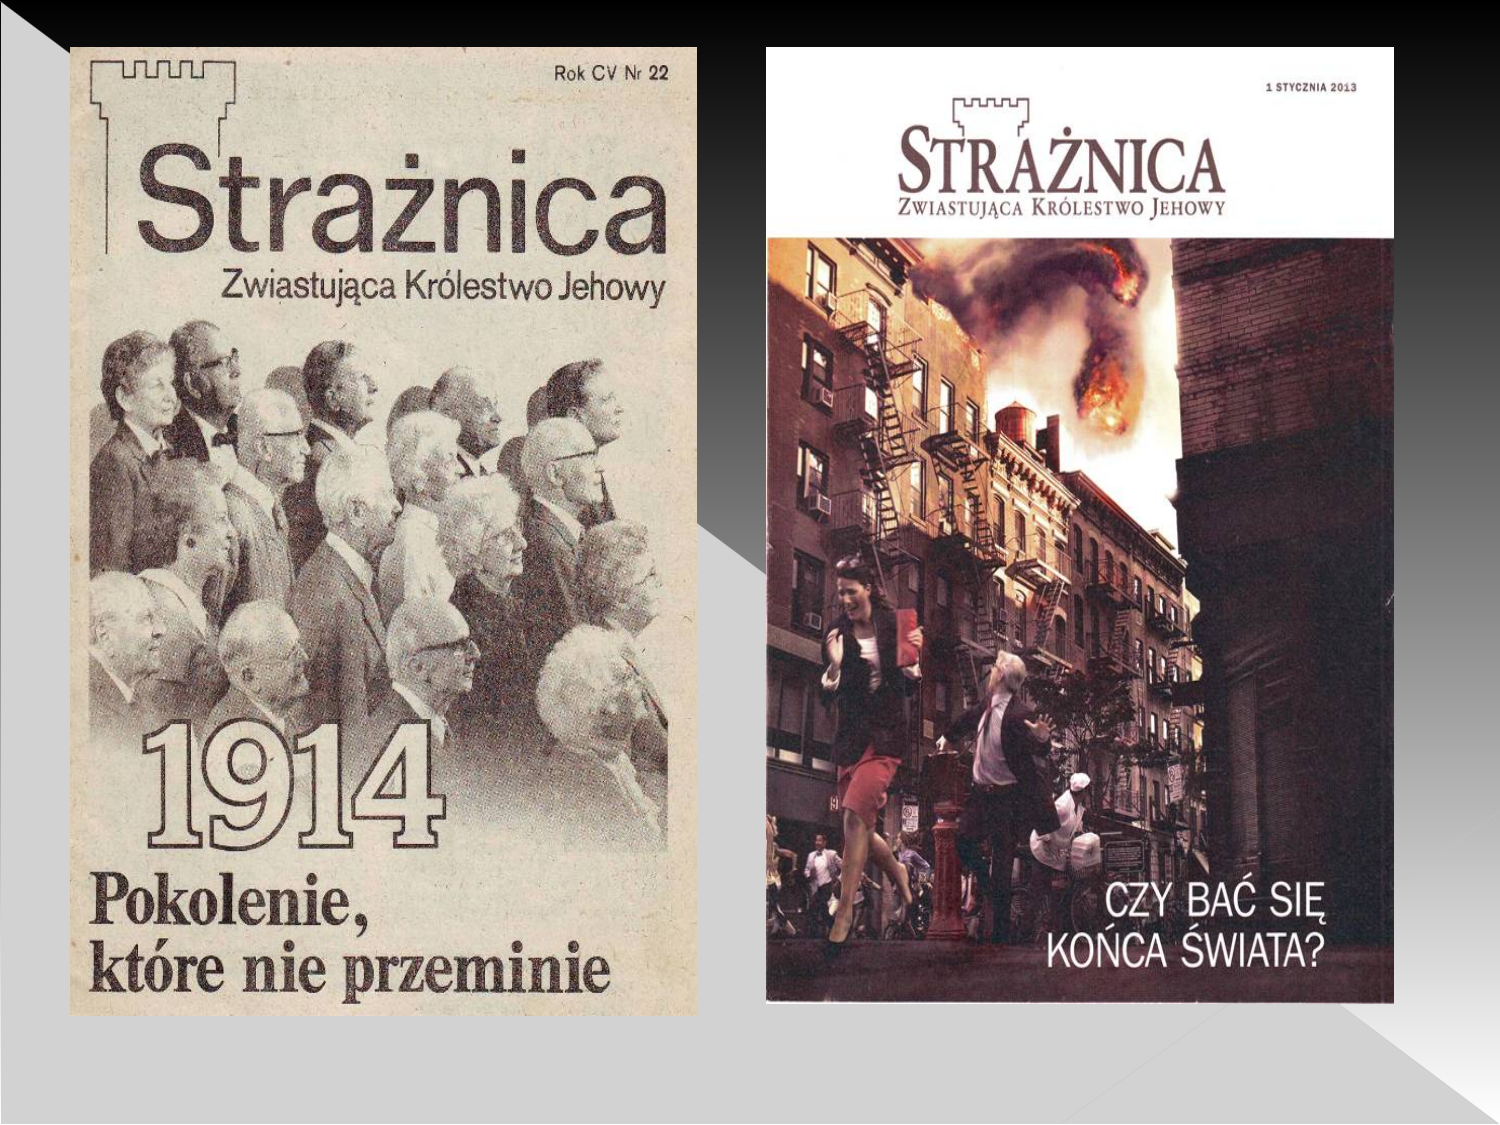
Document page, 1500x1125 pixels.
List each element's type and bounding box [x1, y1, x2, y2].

picture [70, 47, 697, 1016]
picture [766, 47, 1394, 1004]
